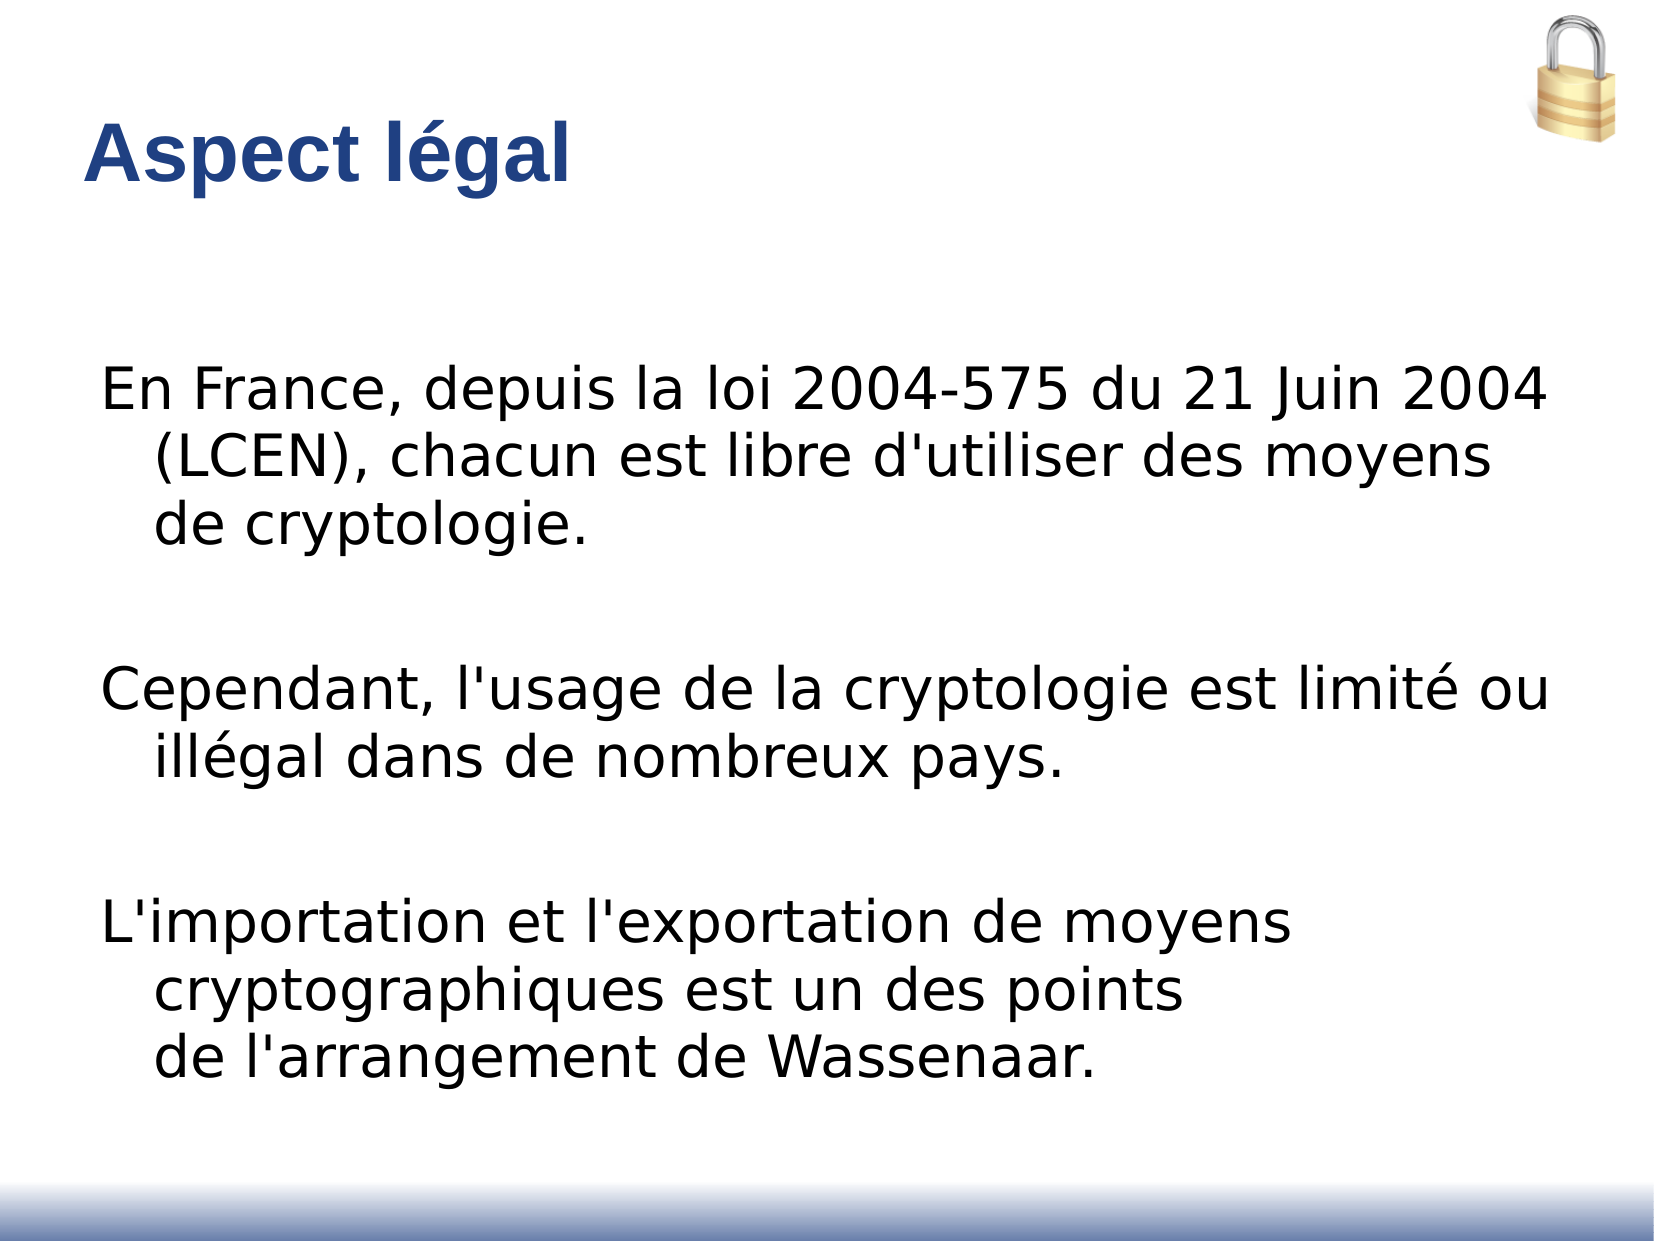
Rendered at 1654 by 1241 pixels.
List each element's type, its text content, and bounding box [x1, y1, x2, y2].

list En France, depuis la loi 2004-575 du 21 Juin 2004 (LCEN), chacun est libre d'utiliser des moyens de cryptologie. Cependant, l'usage de la cryptologie est limité ou illégal dans de nombreux pays. L'importation et l'exportation de moyens cryptographiques est un des points de l'arrangement de Wassenaar. [82, 324, 1571, 1123]
title Aspect légal [82, 49, 1571, 257]
picture [1505, 11, 1642, 148]
